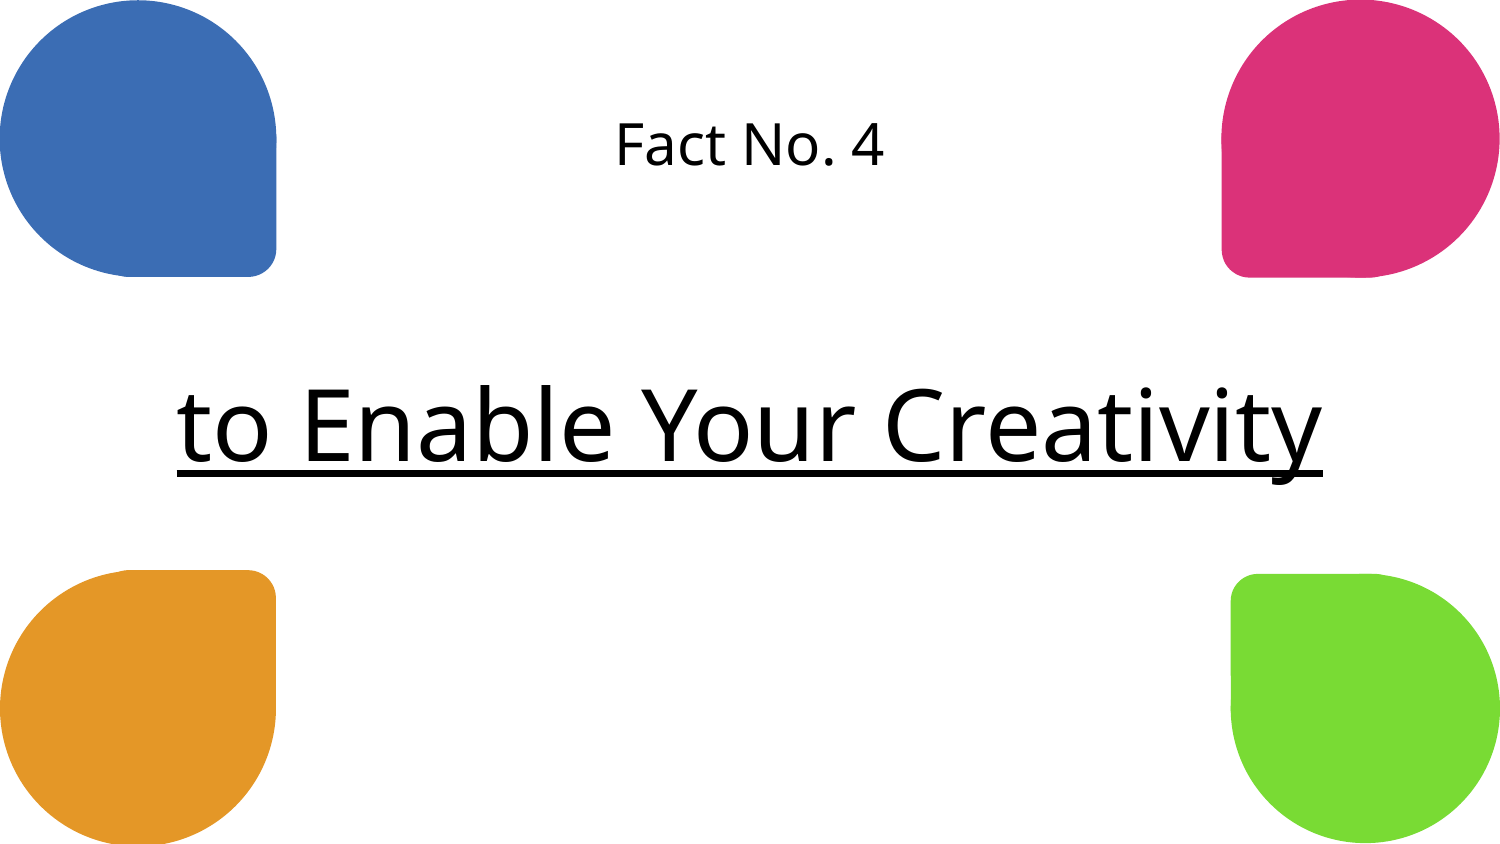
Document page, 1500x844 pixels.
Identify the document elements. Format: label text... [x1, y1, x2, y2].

title Fact No. 4 [51, 91, 1449, 186]
text_box [1230, 573, 1500, 844]
text_box [0, 0, 277, 277]
text_box to Enable Your Creativity [0, 331, 1500, 513]
text_box [0, 570, 276, 844]
text_box [1221, 0, 1500, 278]
